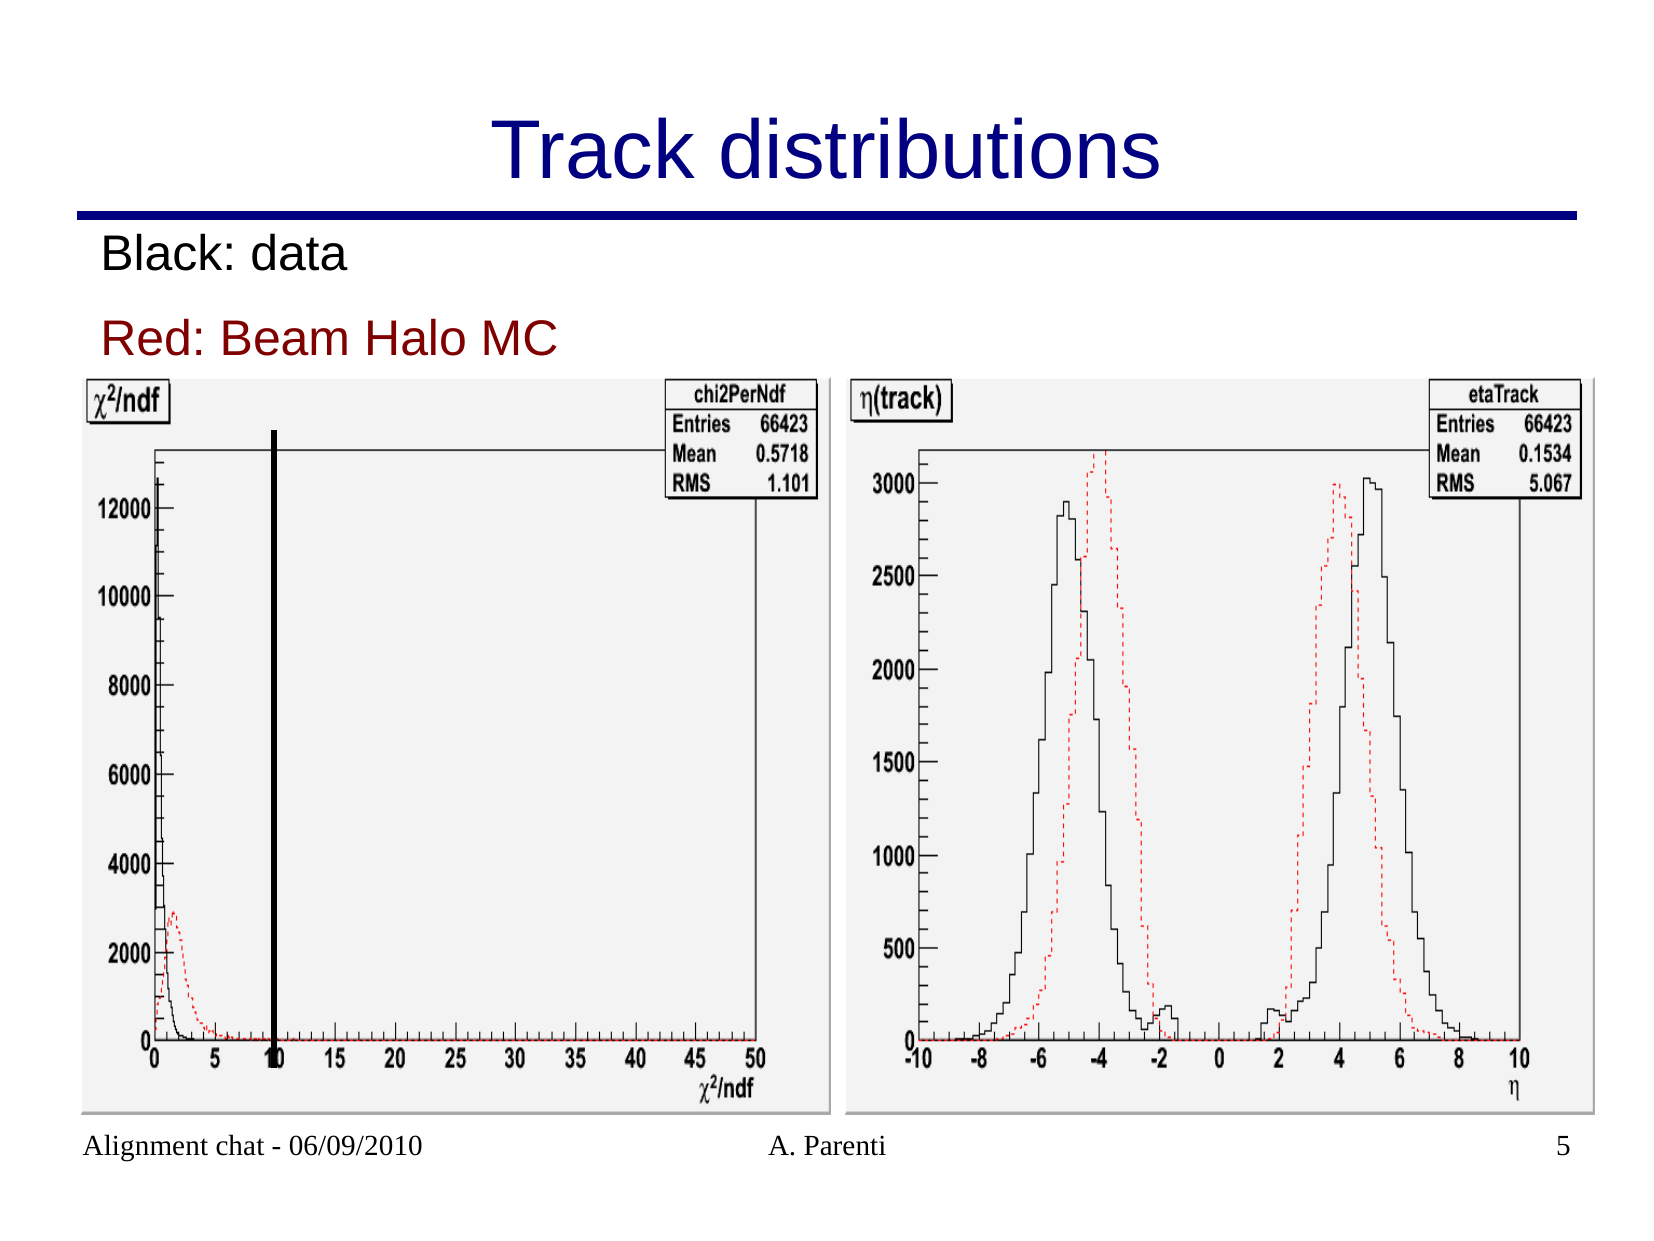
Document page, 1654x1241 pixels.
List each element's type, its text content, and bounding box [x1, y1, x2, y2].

title Track distributions [82, 75, 1571, 225]
list Black: data Red: Beam Halo MC [82, 225, 1571, 1109]
picture [80, 376, 831, 1115]
picture [844, 376, 1595, 1115]
